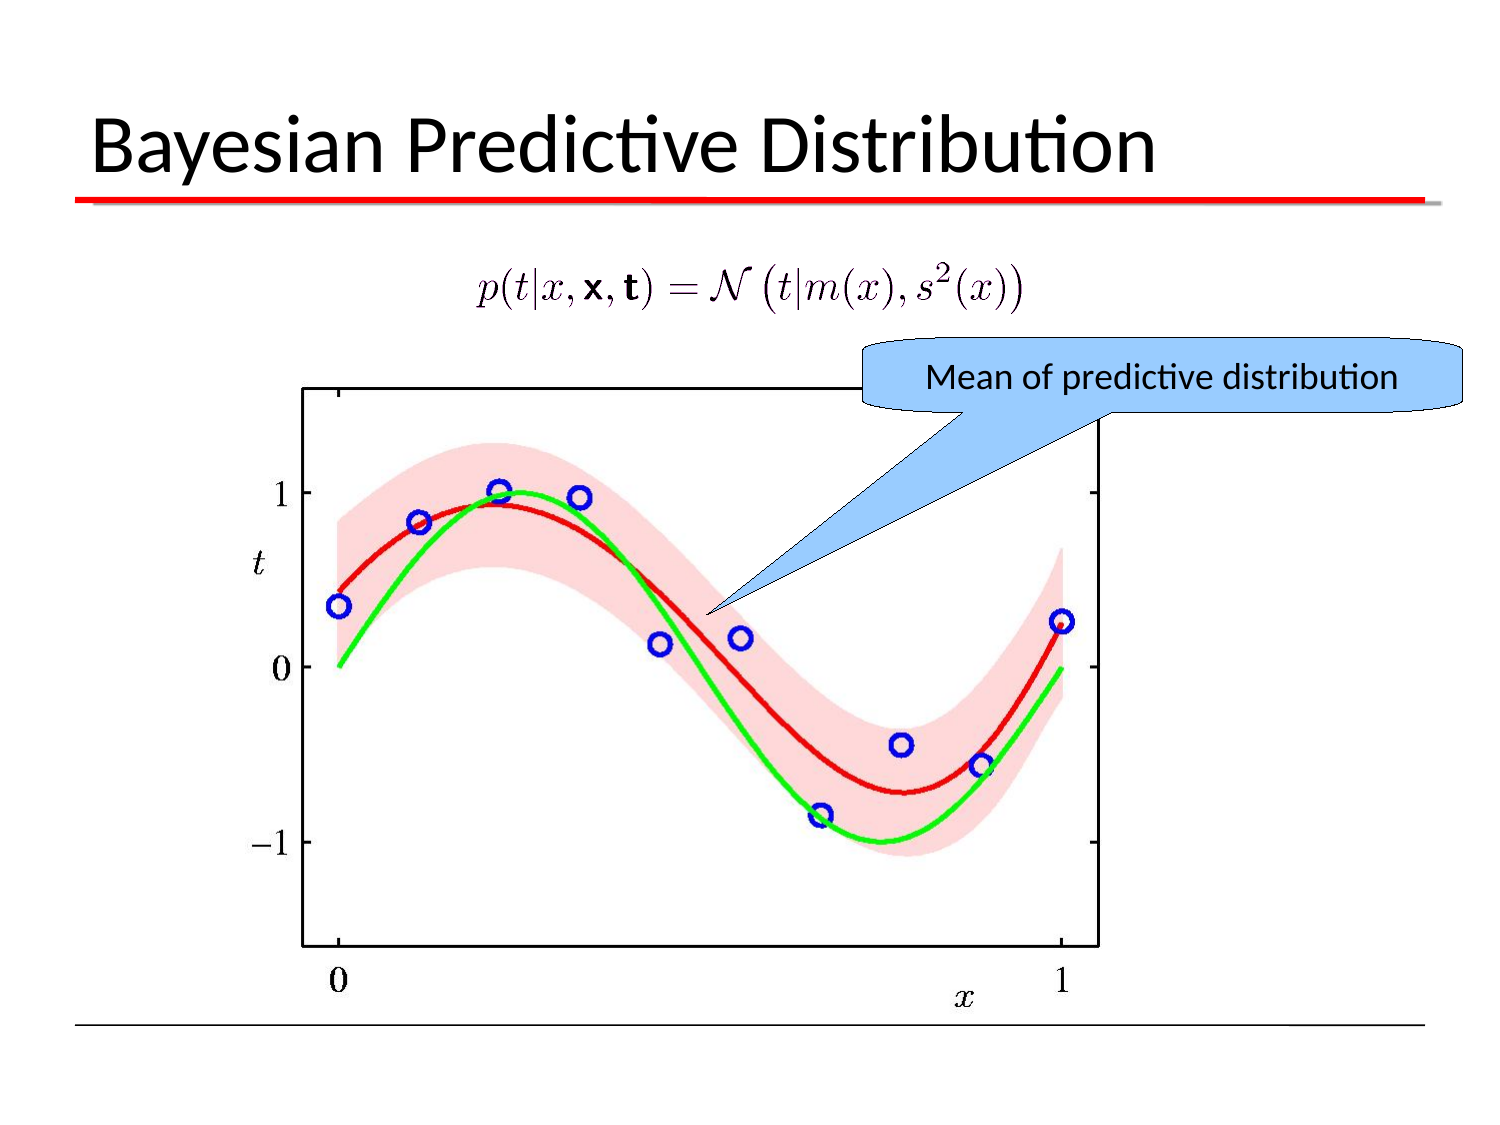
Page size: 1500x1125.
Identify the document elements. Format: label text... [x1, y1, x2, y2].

text_box [237, 373, 1113, 1024]
picture [474, 262, 1026, 317]
text_box Mean of predictive distribution [706, 337, 1463, 615]
title Bayesian Predictive Distribution [75, 31, 1426, 247]
